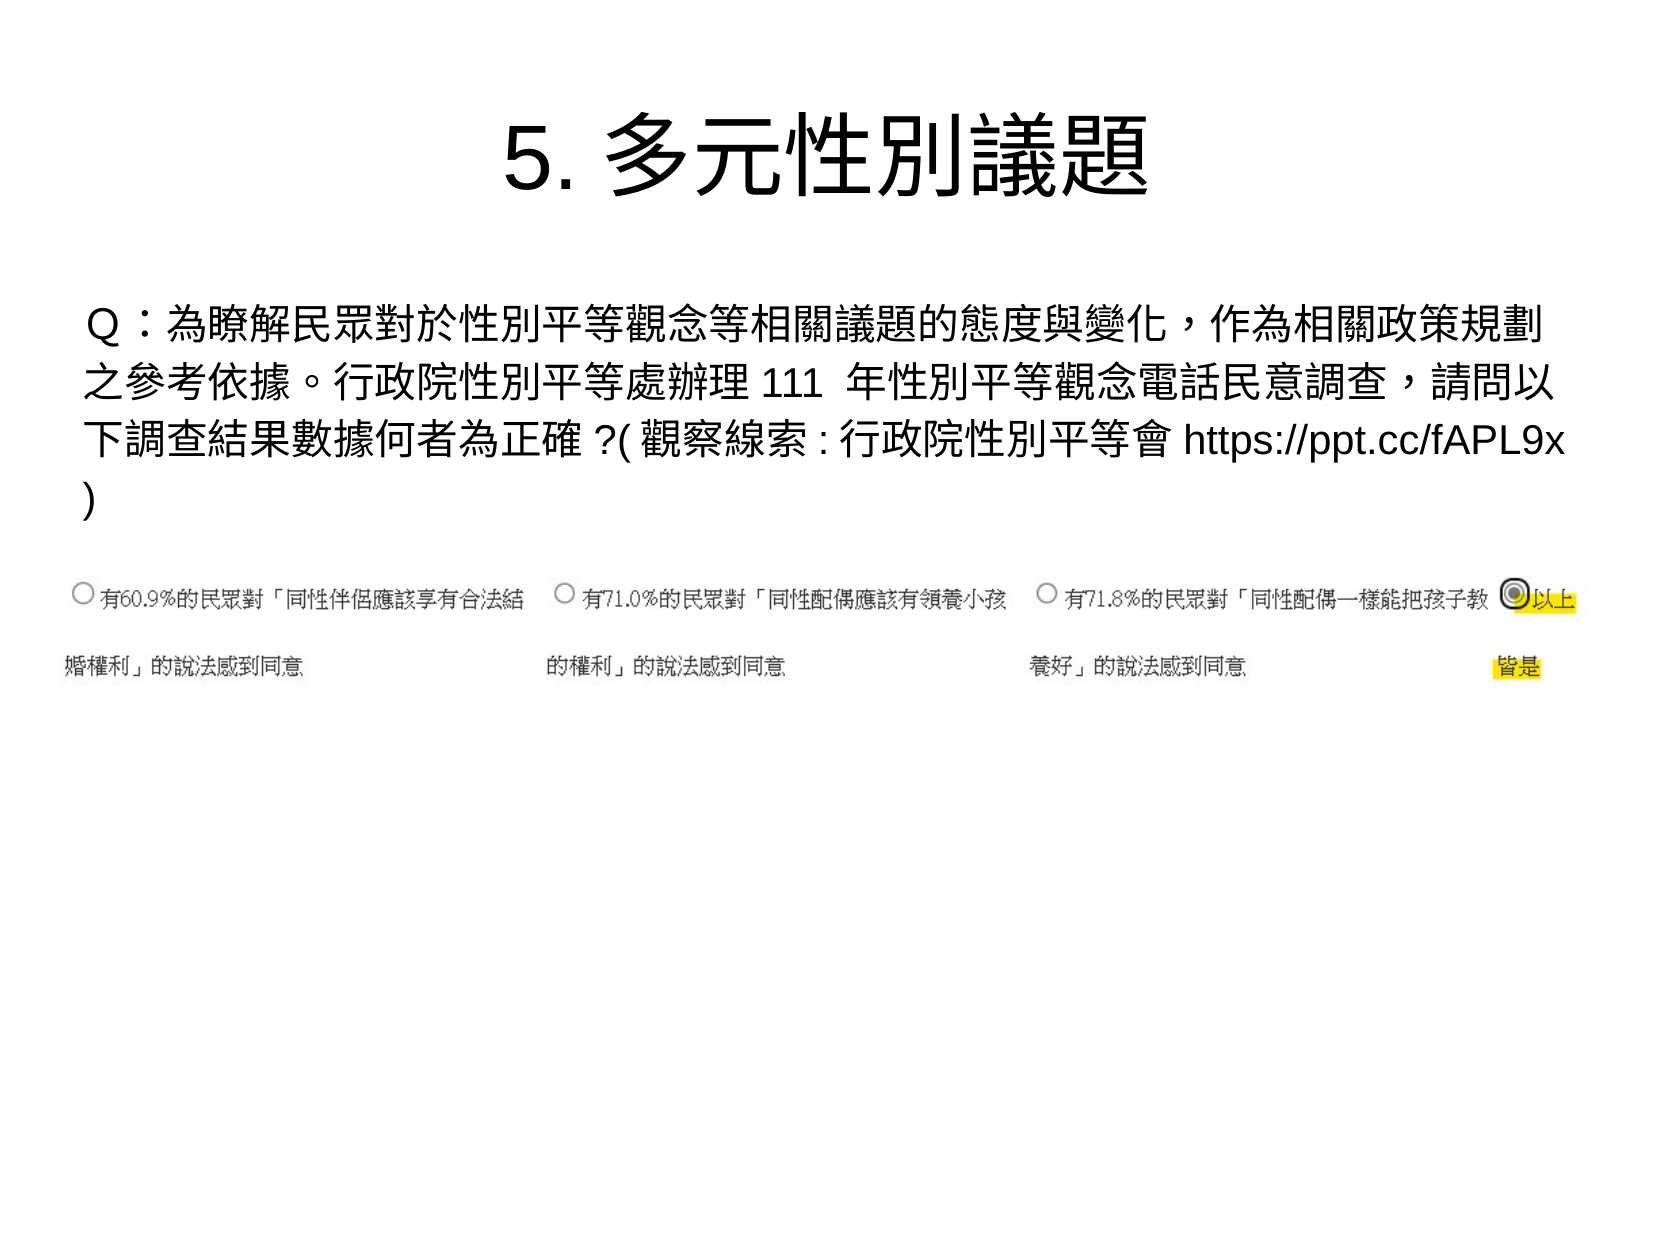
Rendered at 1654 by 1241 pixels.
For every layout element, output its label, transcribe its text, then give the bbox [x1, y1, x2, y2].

picture [48, 555, 1595, 709]
list Ｑ：為瞭解民眾對於性別平等觀念等相關議題的態度與變化，作為相關政策規劃之參考依據。行政院性別平等處辦理111 年性別平等觀念電話民意調查，請問以下調查結果數據何者為正確?(觀察線索:行政院性別平等會https://ppt.cc/fAPL9x) [82, 290, 1571, 555]
title 5.多元性別議題 [82, 49, 1571, 257]
